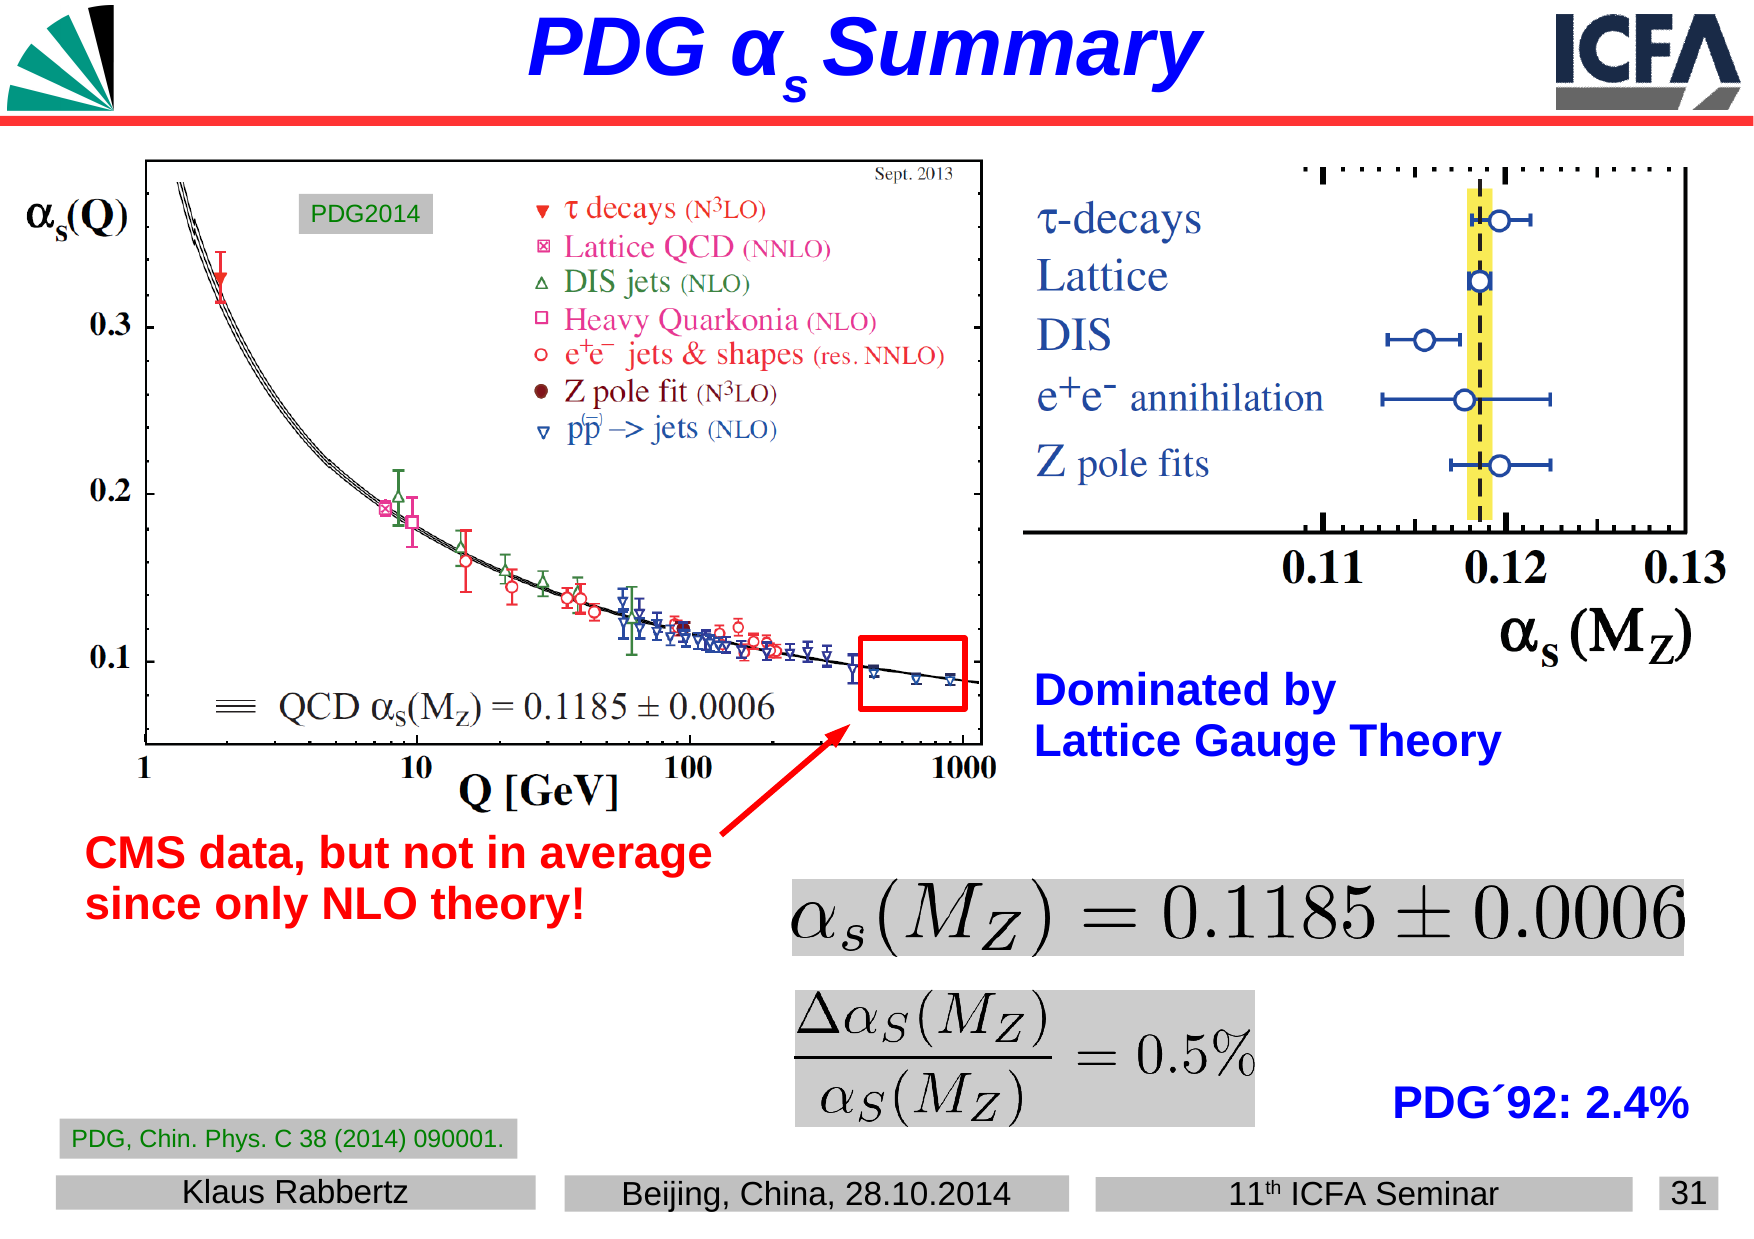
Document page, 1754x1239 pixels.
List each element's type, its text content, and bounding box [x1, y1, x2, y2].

picture [1606, 14, 1741, 110]
picture [1023, 167, 1734, 676]
title PDG αs Summary [123, 0, 1606, 114]
text_box PDG, Chin. Phys. C 38 (2014) 090001. [59, 1118, 518, 1159]
picture [7, 5, 114, 112]
picture [794, 989, 1255, 1127]
text_box CMS data, but not in average since only NLO theory! [72, 820, 726, 936]
text_box Dominated by Lattice Gauge Theory [1022, 658, 1515, 773]
text_box PDG2014 [298, 193, 433, 234]
picture [791, 878, 1685, 957]
picture [18, 143, 1004, 814]
text_box PDG´92: 2.4% [1380, 1070, 1701, 1134]
